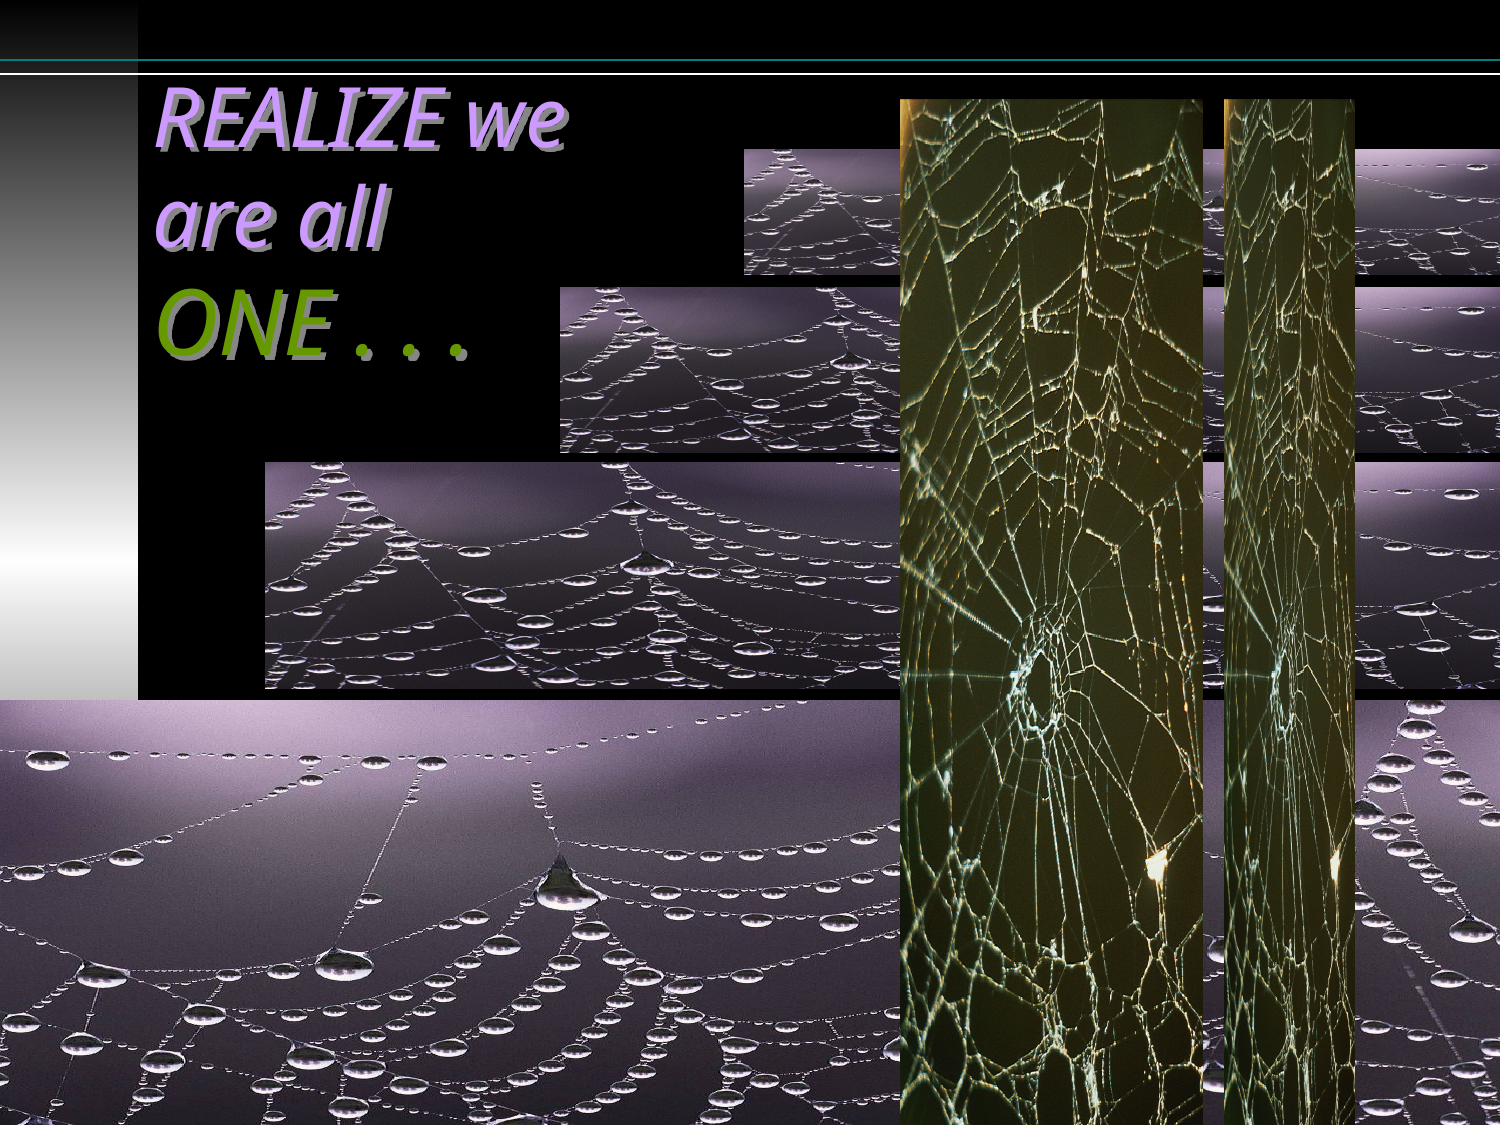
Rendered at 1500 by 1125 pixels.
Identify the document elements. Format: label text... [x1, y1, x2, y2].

picture [0, 99, 1500, 1125]
title REALIZE we are all ONE . . . [137, 162, 744, 275]
